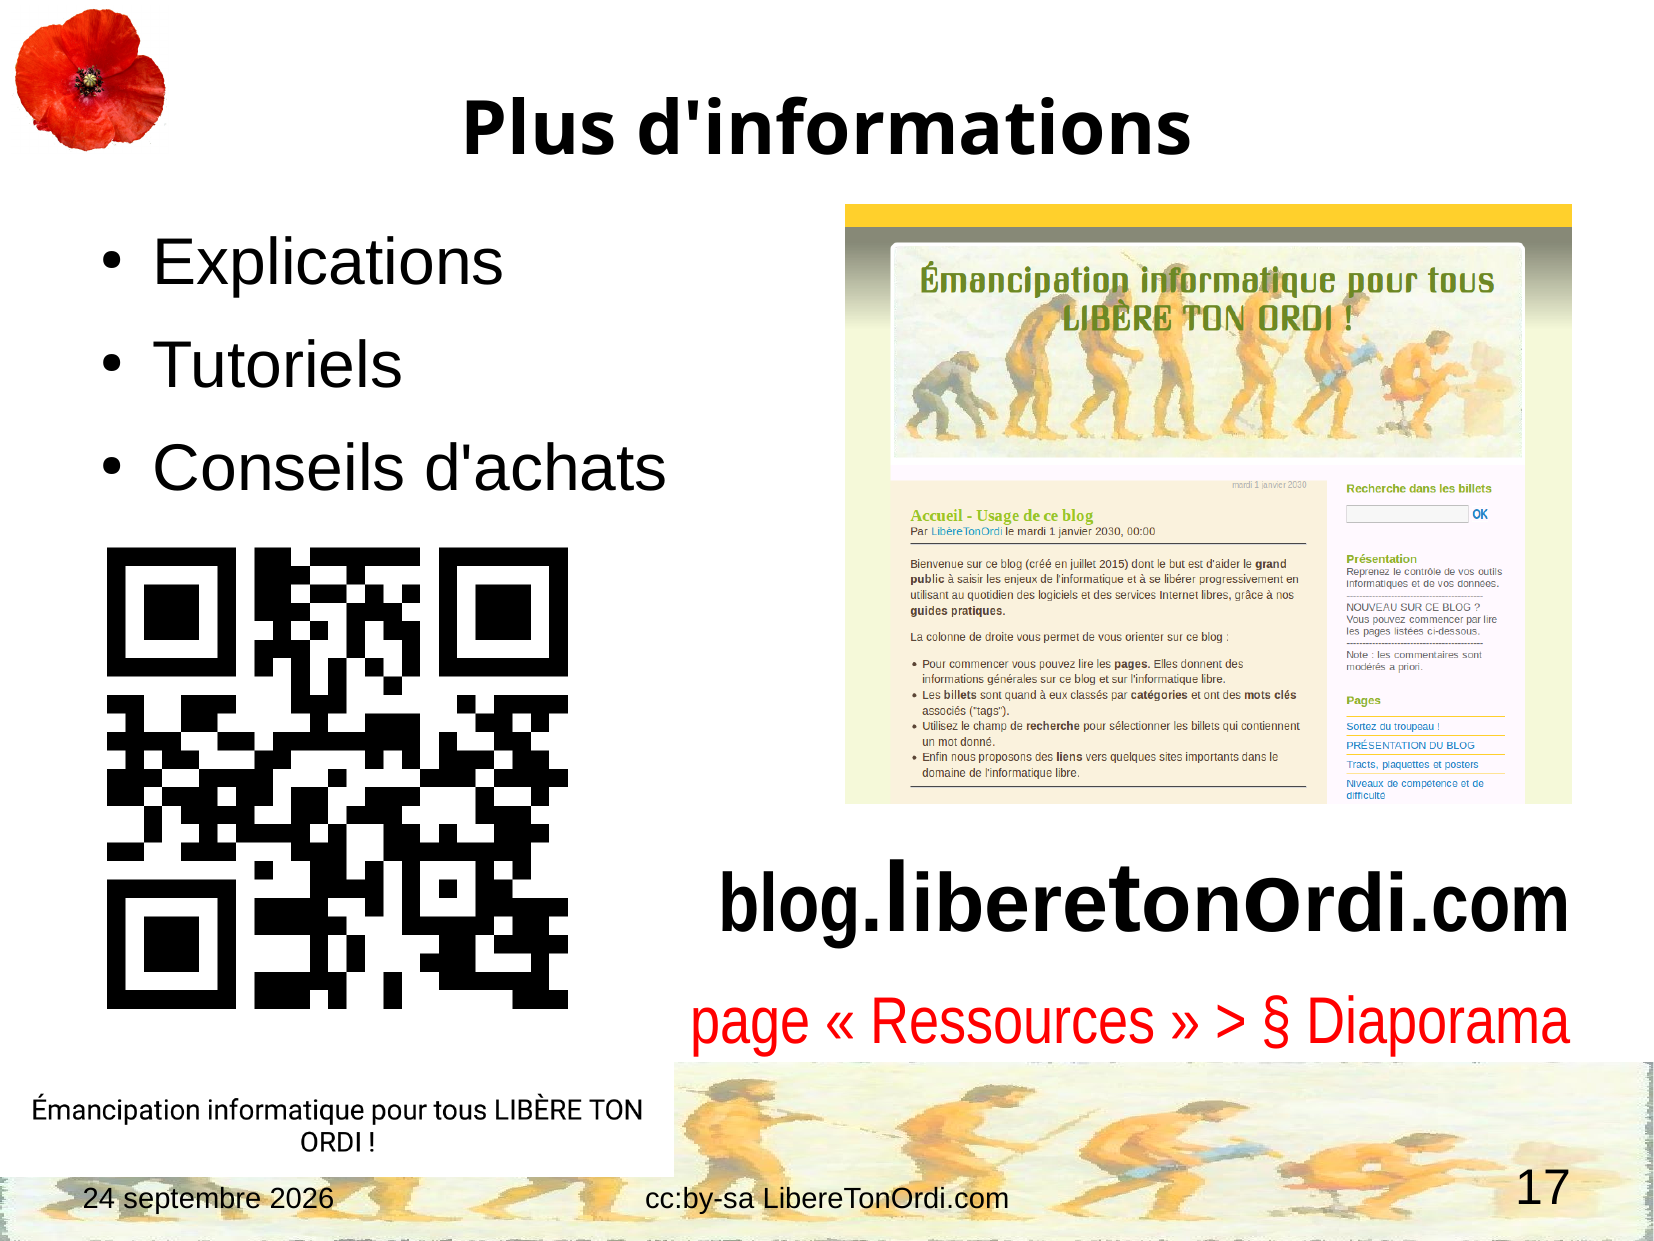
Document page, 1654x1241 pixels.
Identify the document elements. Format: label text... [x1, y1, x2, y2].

list Explications Tutoriels Conseils d'achats blog.liberetonordi.com page « Ressources » > § Diaporama [82, 224, 1571, 1063]
picture [11, 5, 169, 154]
title Plus d'informations [82, 49, 1571, 201]
picture [0, 507, 1654, 1241]
picture [845, 204, 1572, 804]
